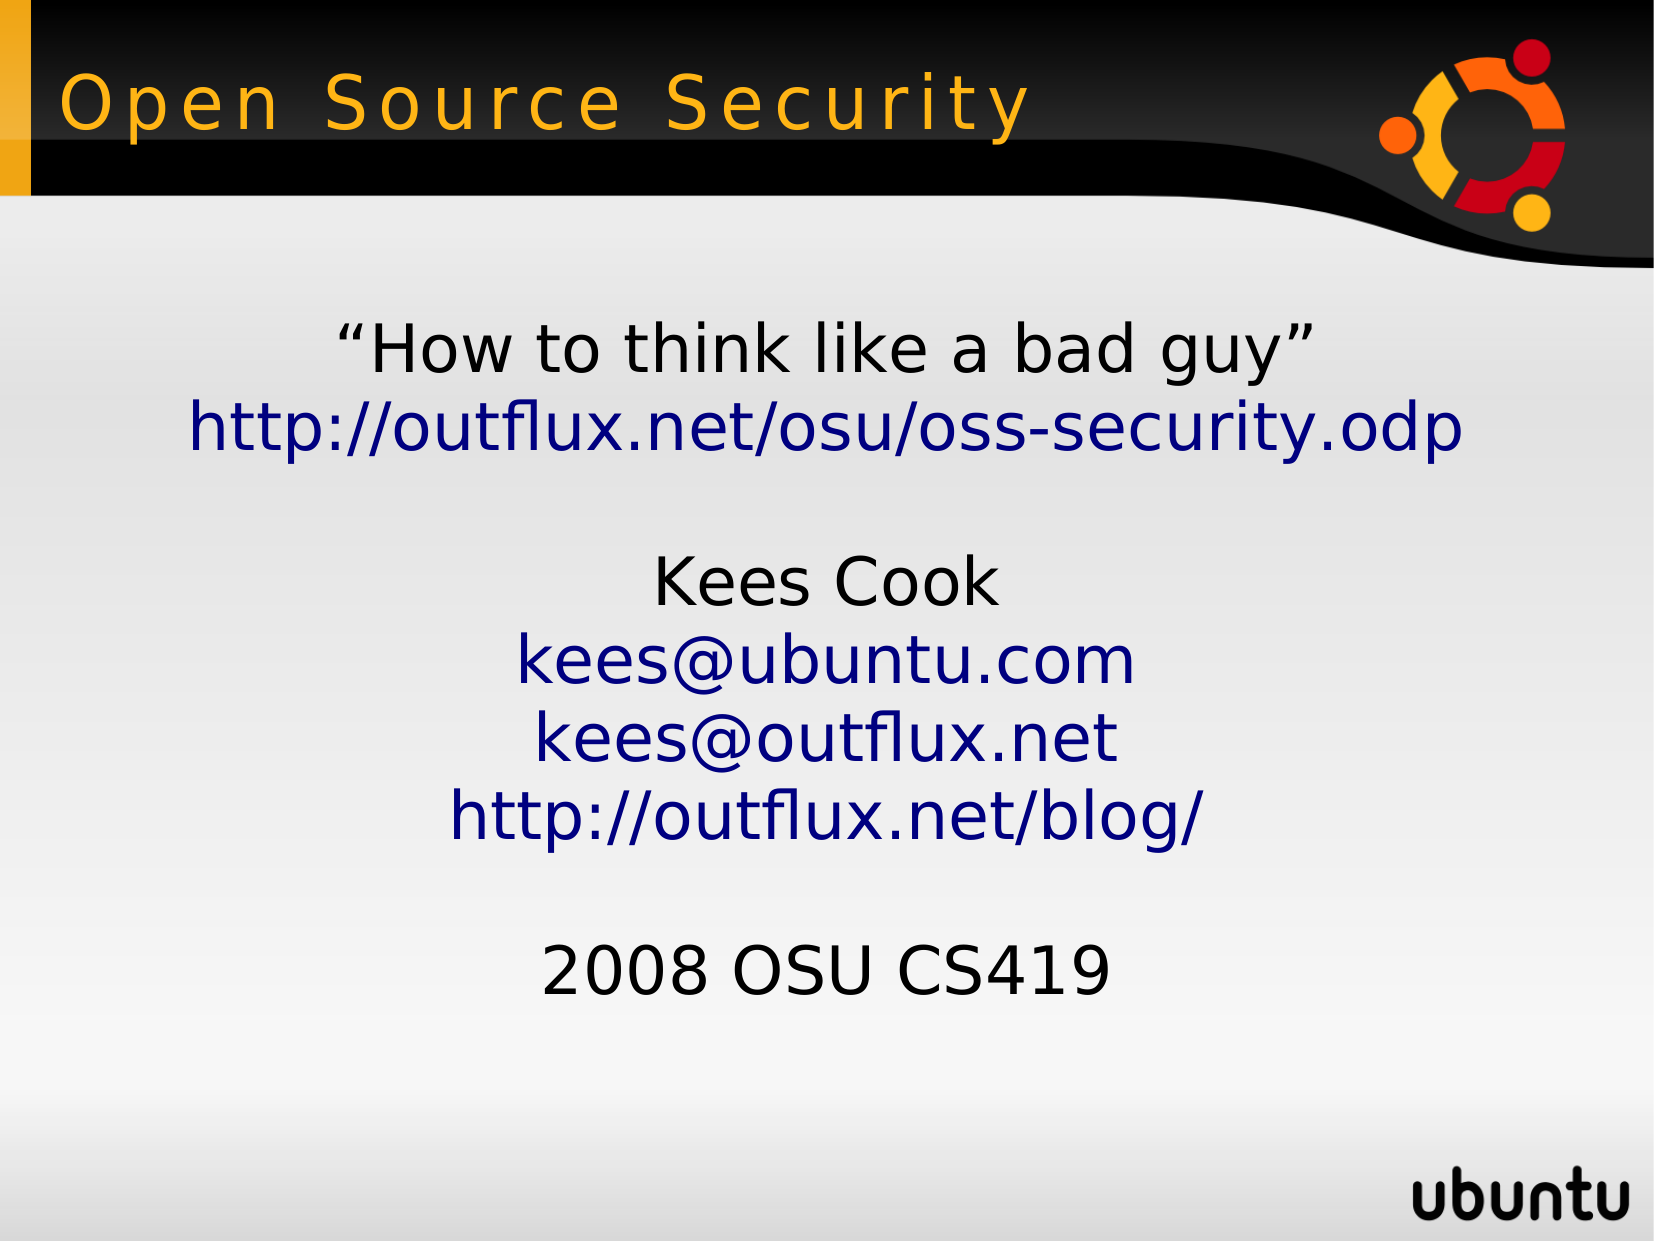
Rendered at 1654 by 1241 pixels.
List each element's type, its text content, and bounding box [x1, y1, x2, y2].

subtitle “How to think like a bad guy” http://outflux.net/osu/oss-security.odp Kees Cook kees@ubuntu.com kees@outflux.net http://outflux.net/blog/ 2008 OSU CS419 [82, 290, 1571, 1109]
picture [0, 0, 1654, 1241]
title Open Source Security [59, 29, 1595, 178]
